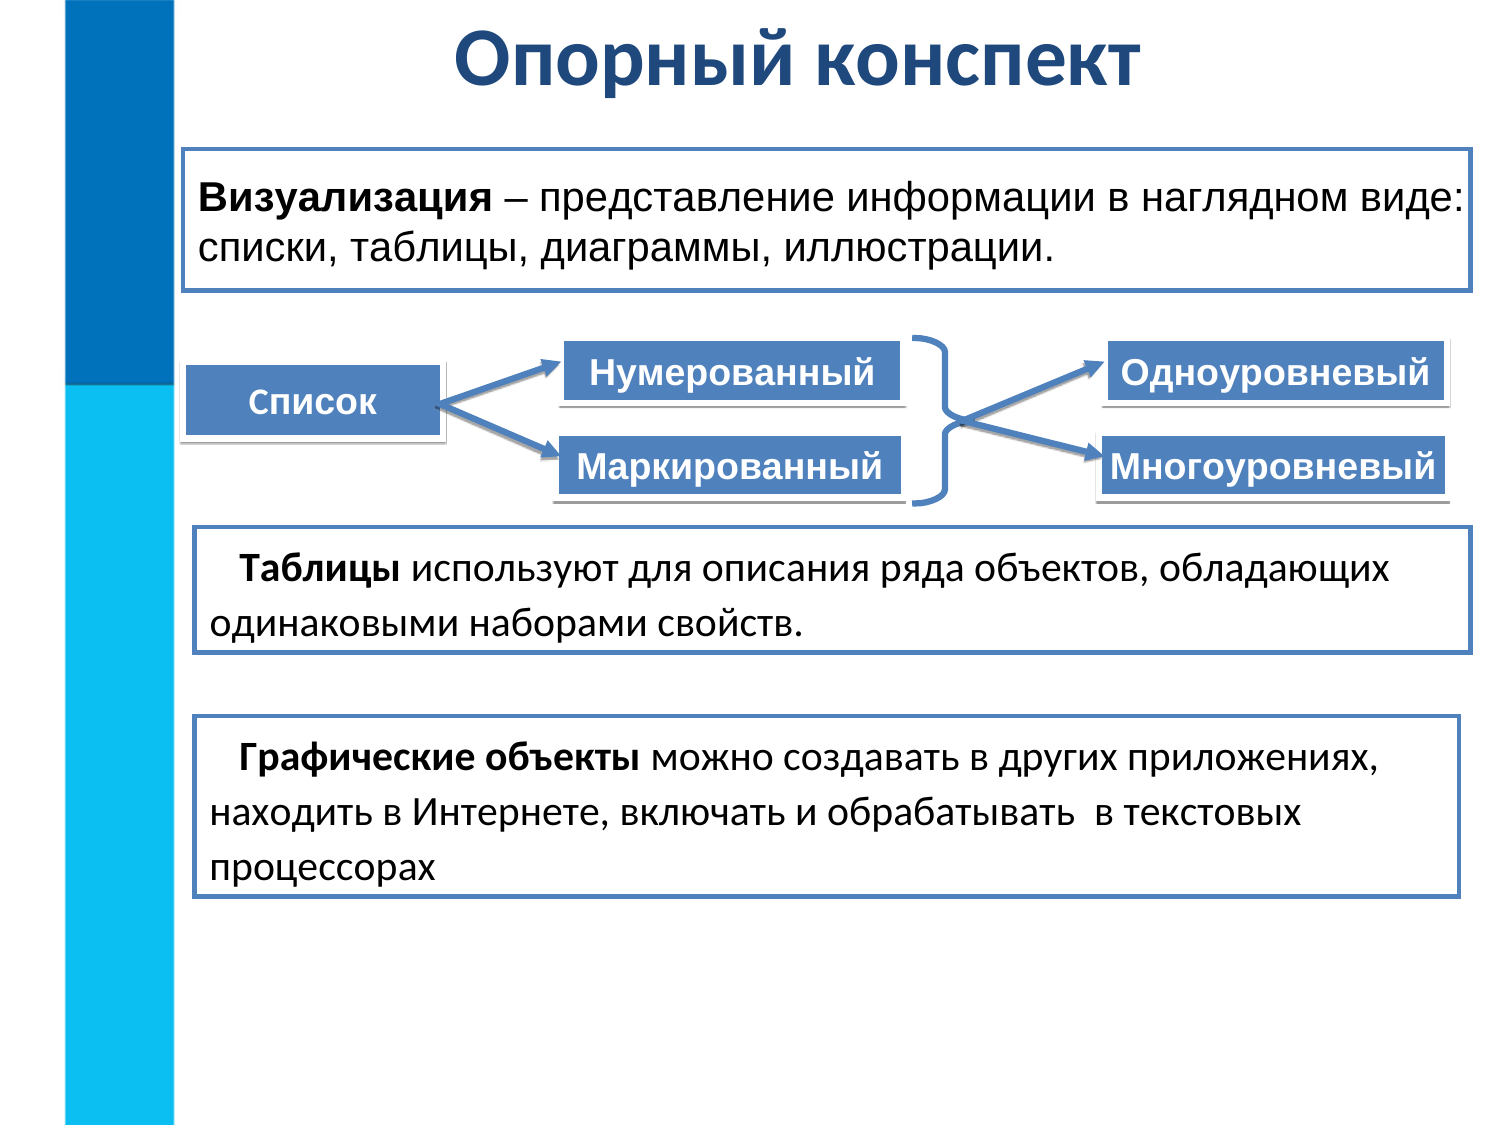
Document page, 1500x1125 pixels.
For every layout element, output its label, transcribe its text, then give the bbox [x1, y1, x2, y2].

picture [0, 0, 1500, 1125]
text_box Список [183, 361, 443, 439]
text_box Визуализация – представление информации в наглядном виде: списки, таблицы, диаграммы, иллюстрации. [183, 148, 1471, 291]
text_box Нумерованный [561, 338, 904, 403]
text_box Многоуровневый [1098, 432, 1448, 498]
text_box Опорный конспект [171, 0, 1425, 104]
text_box Маркированный [555, 432, 905, 498]
text_box Графические объекты можно создавать в других приложениях, находить в Интернете, включать и обрабатывать в текстовых процессорах [194, 716, 1459, 897]
text_box Таблицы используют для описания ряда объектов, обладающих одинаковыми наборами свойств. [194, 527, 1471, 653]
text_box Одноуровневый [1104, 338, 1447, 403]
